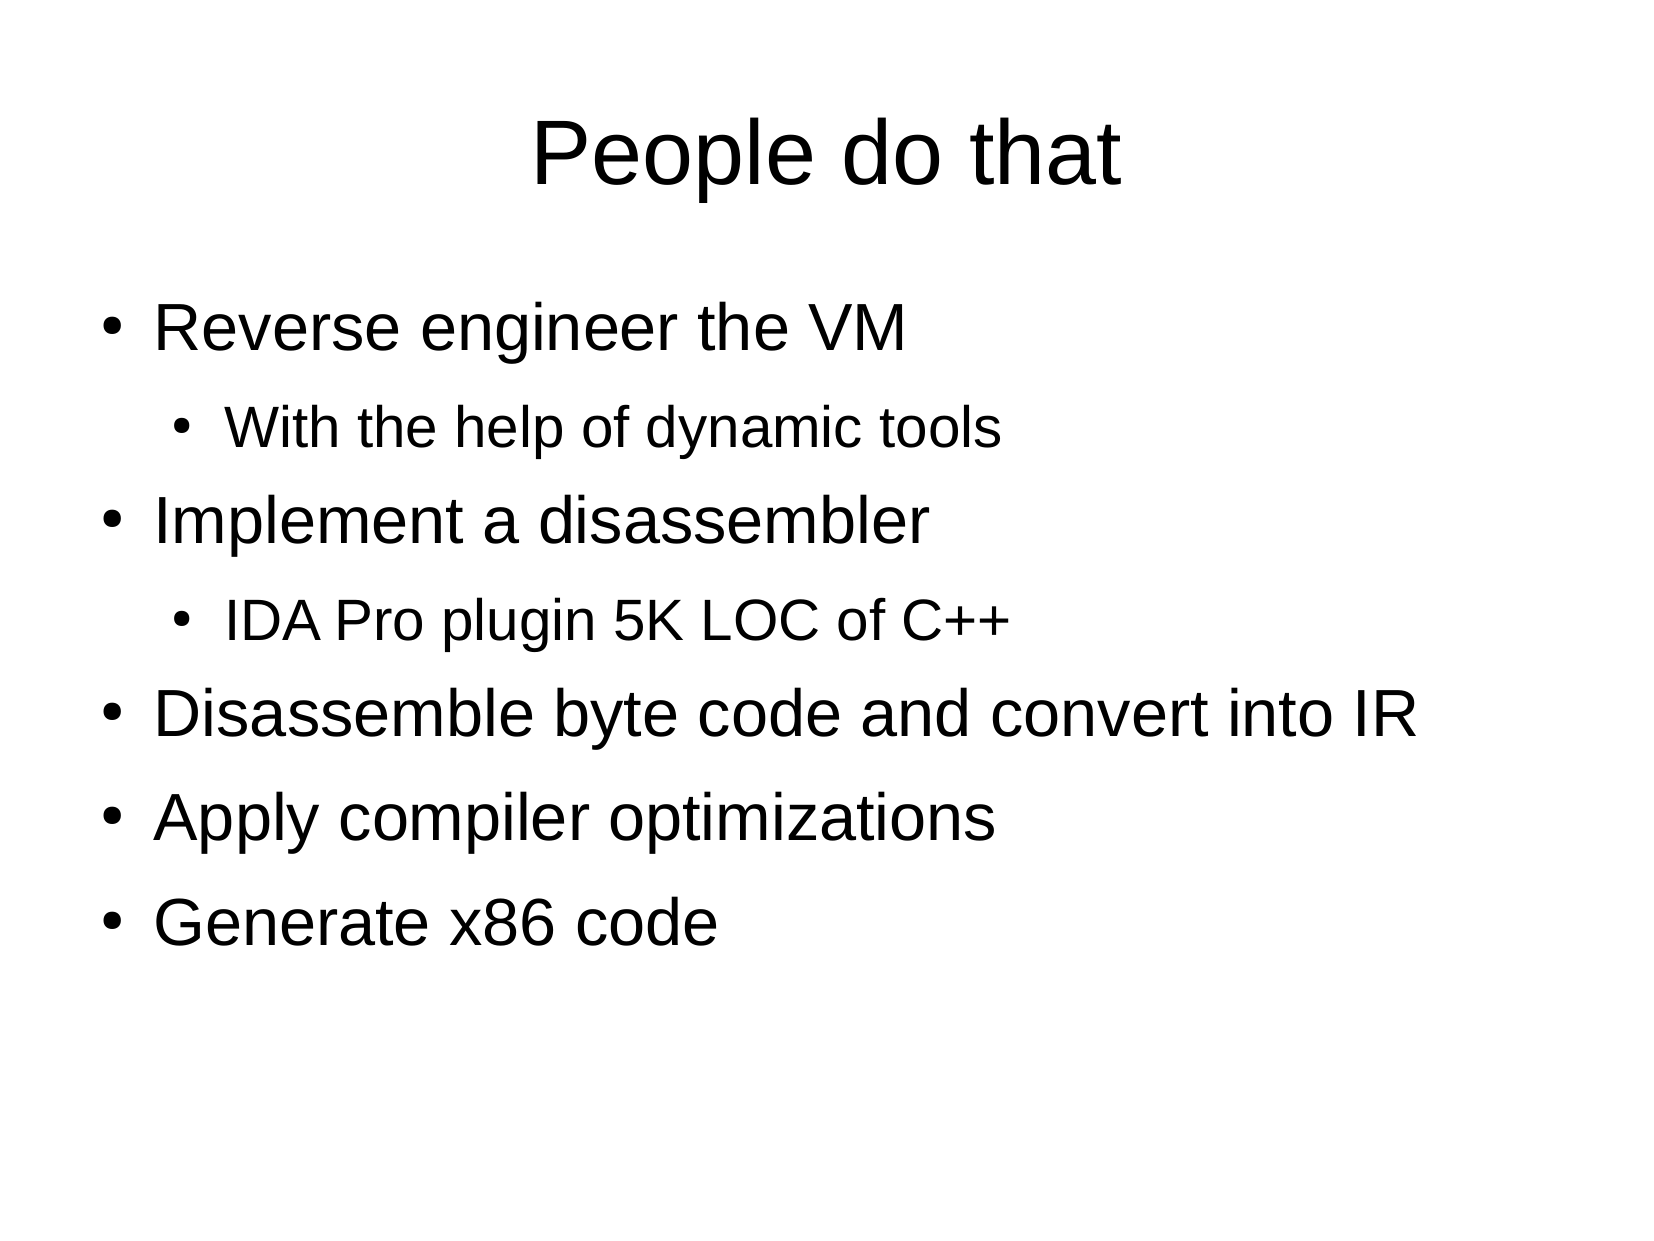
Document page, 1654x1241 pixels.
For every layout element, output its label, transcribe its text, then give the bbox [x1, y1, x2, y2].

list Reverse engineer the VM With the help of dynamic tools Implement a disassembler IDA Pro plugin 5K LOC of C++ Disassemble byte code and convert into IR Apply compiler optimizations Generate x86 code [82, 290, 1571, 1109]
title People do that [82, 49, 1571, 257]
